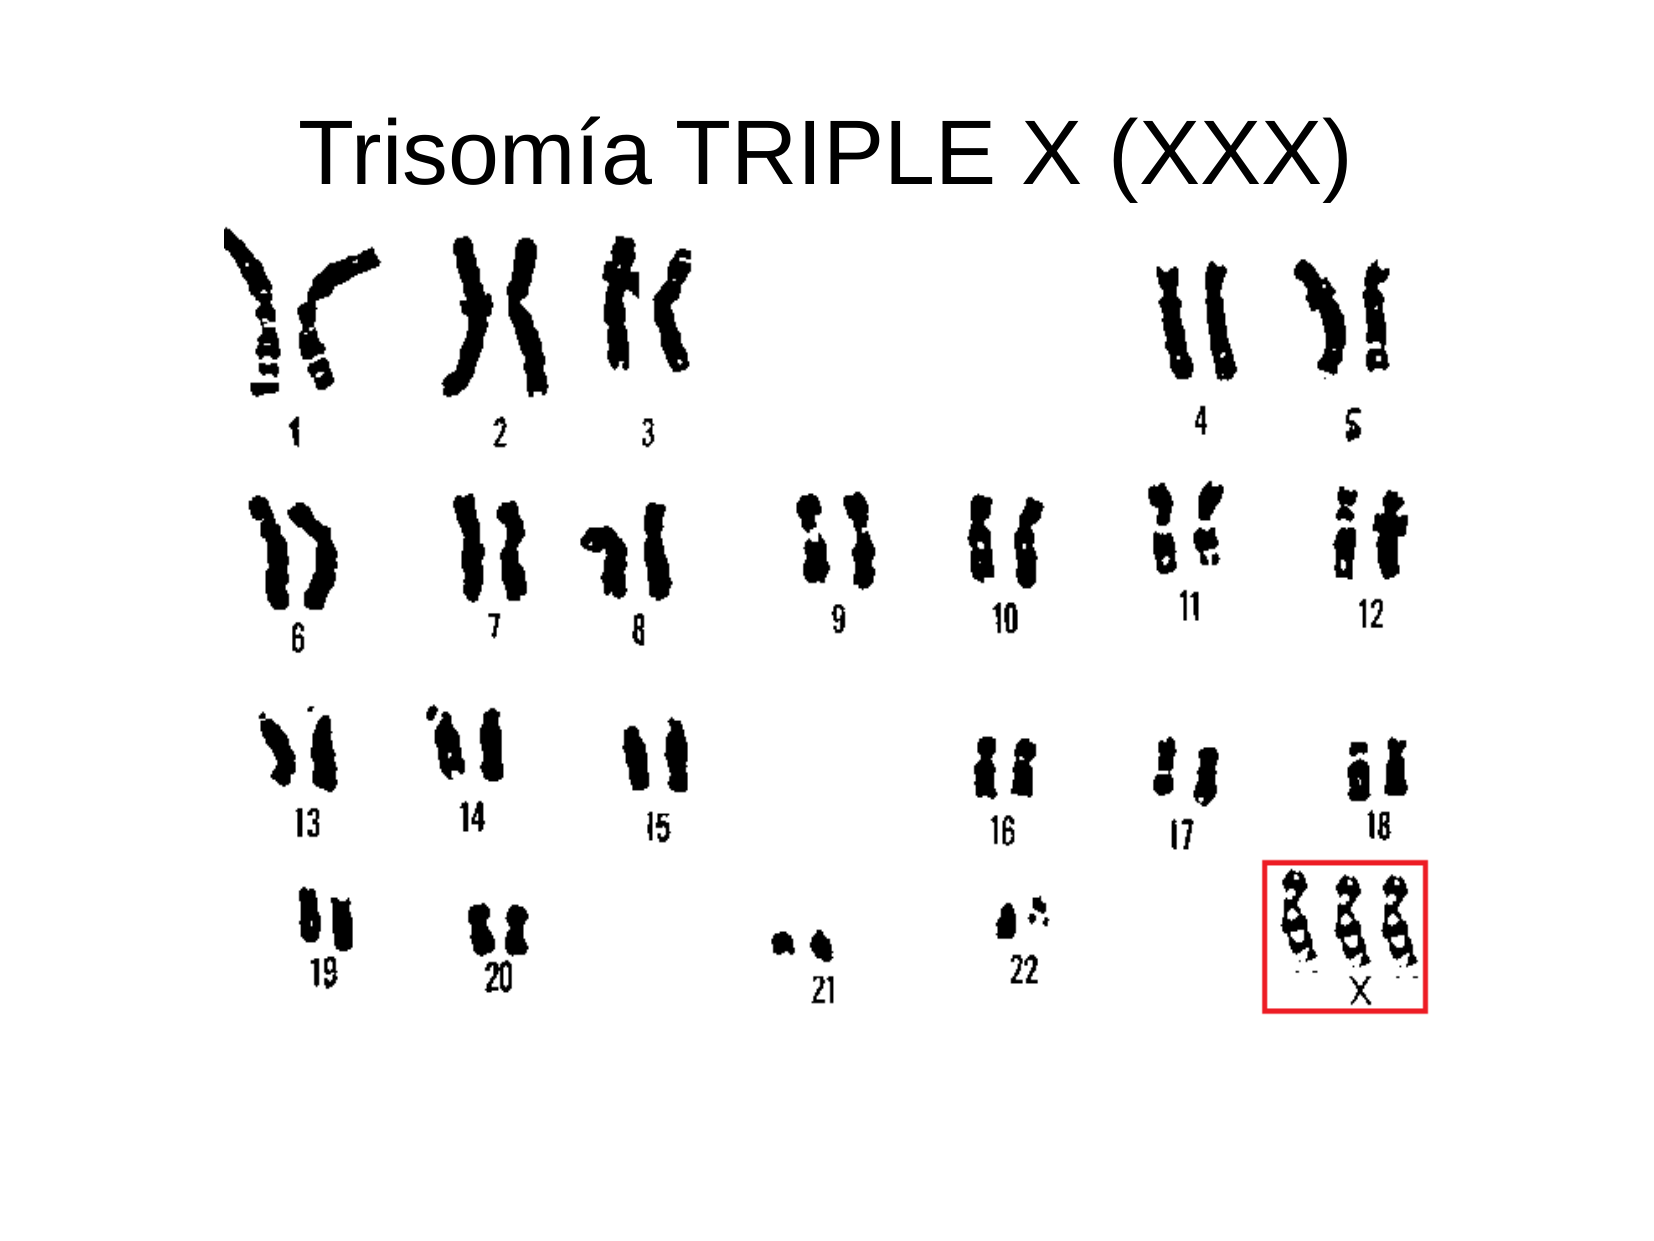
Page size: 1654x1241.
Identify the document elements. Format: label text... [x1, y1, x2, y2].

picture [224, 224, 1430, 1016]
title Trisomía TRIPLE X (XXX) [82, 49, 1571, 257]
